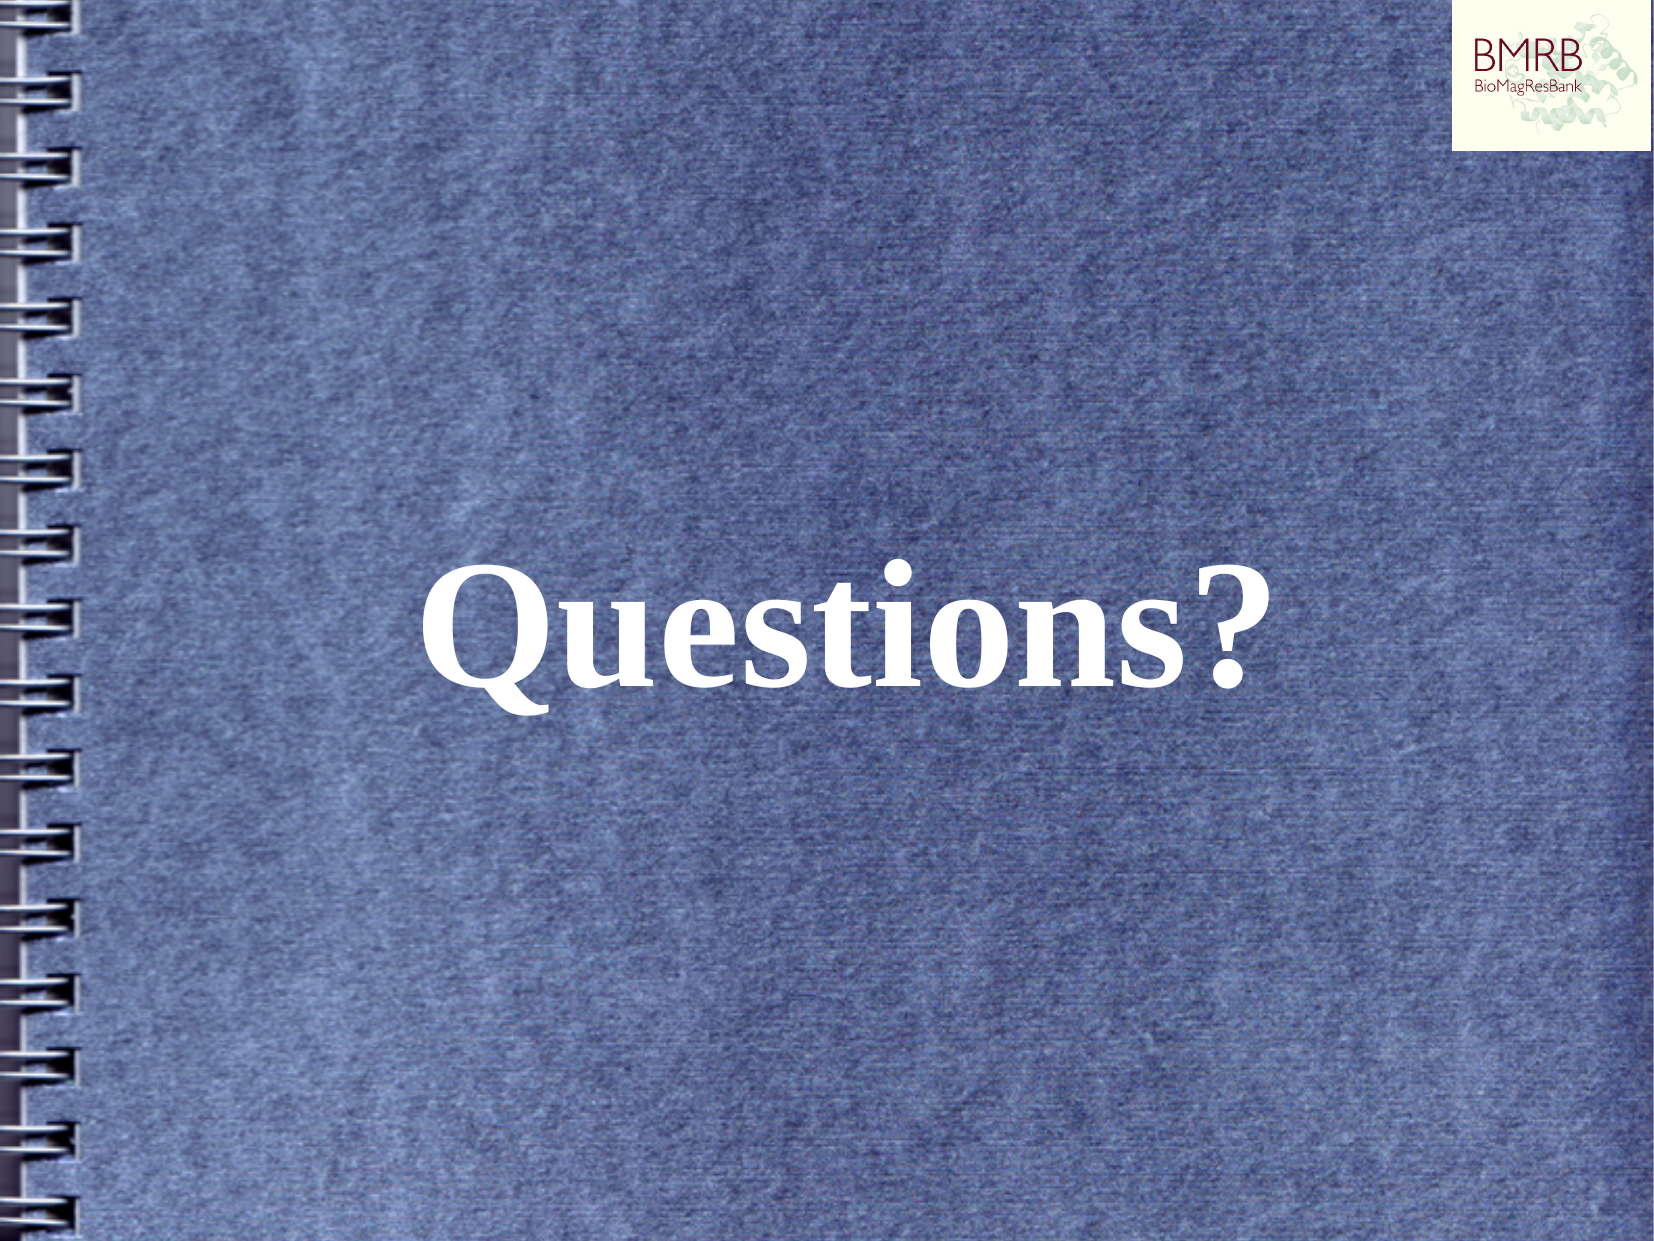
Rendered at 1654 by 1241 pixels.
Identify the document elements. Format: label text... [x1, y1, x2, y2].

picture [0, 0, 1654, 1241]
title Questions? [82, 49, 1613, 1201]
